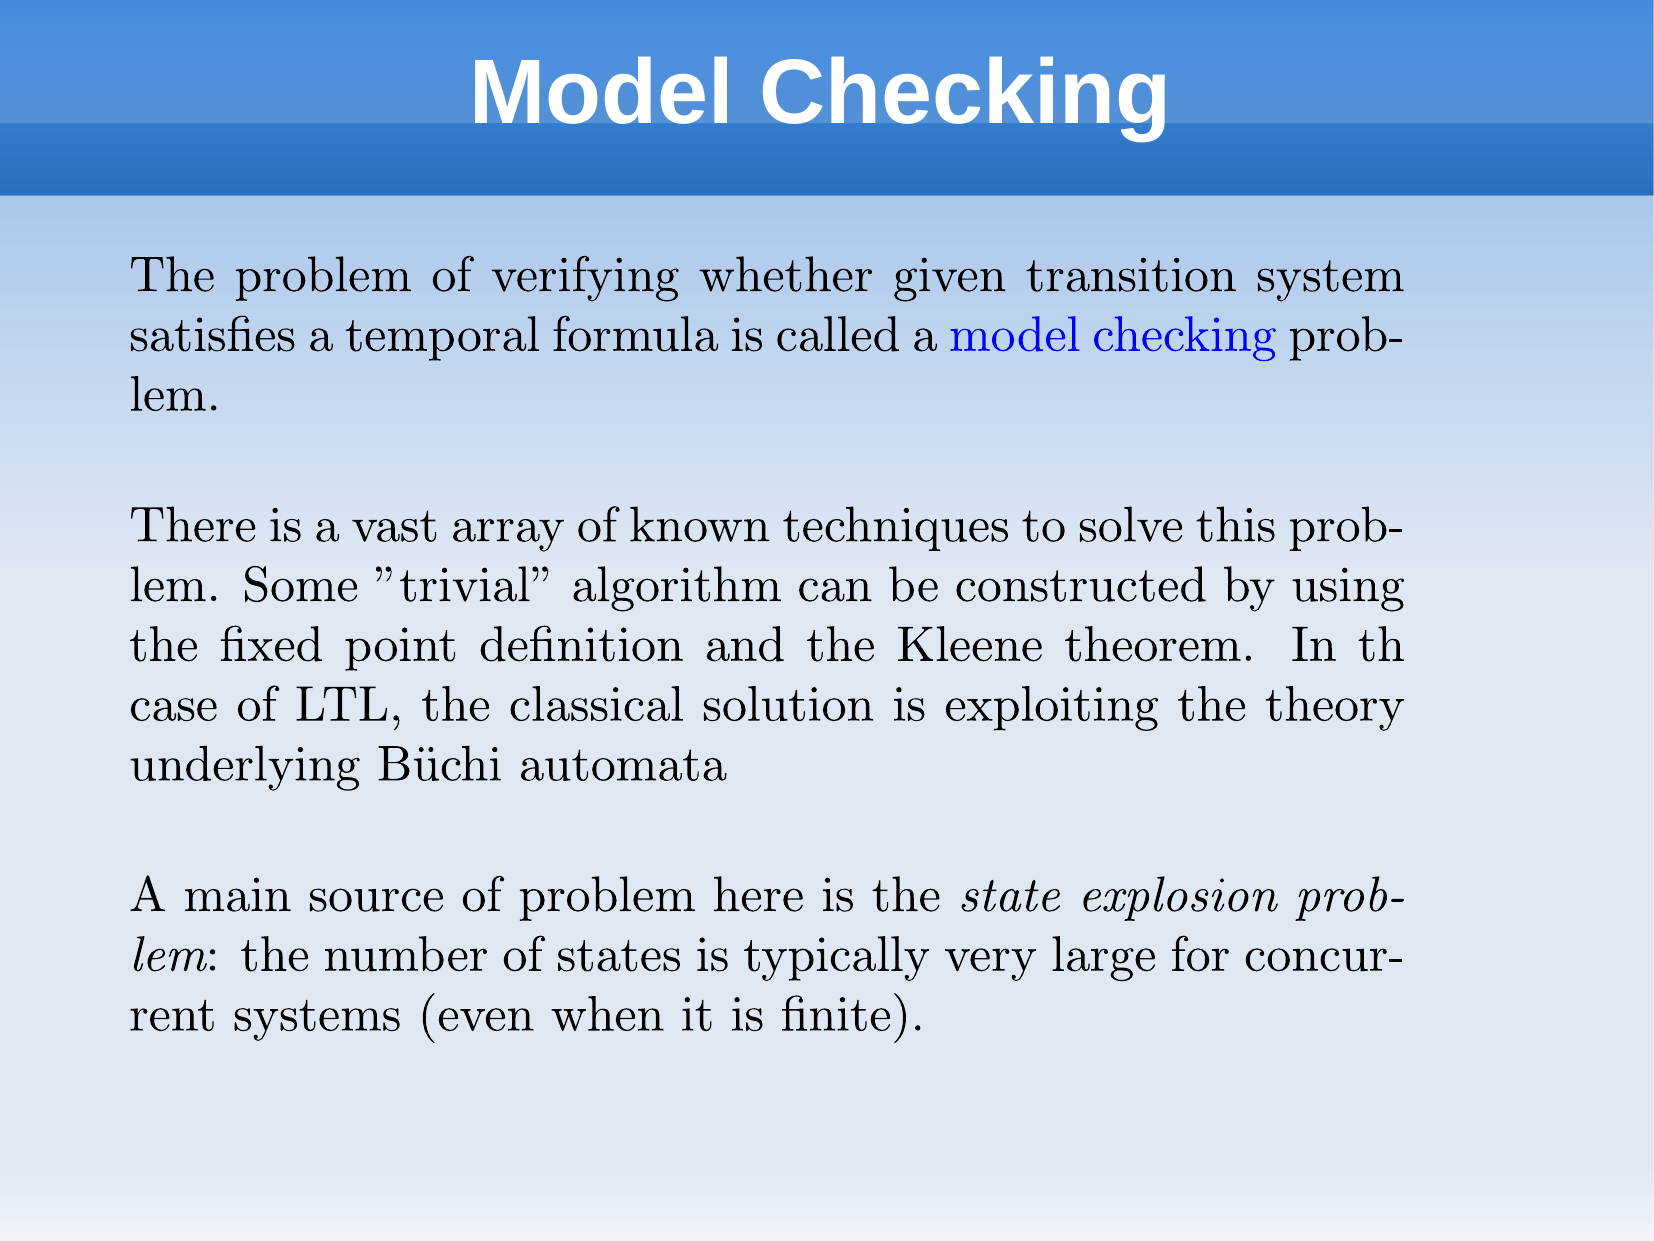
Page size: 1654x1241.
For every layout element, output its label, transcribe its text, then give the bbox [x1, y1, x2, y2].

text_box [129, 255, 1407, 1044]
picture [0, 0, 1654, 1241]
title Model Checking [76, 0, 1565, 188]
